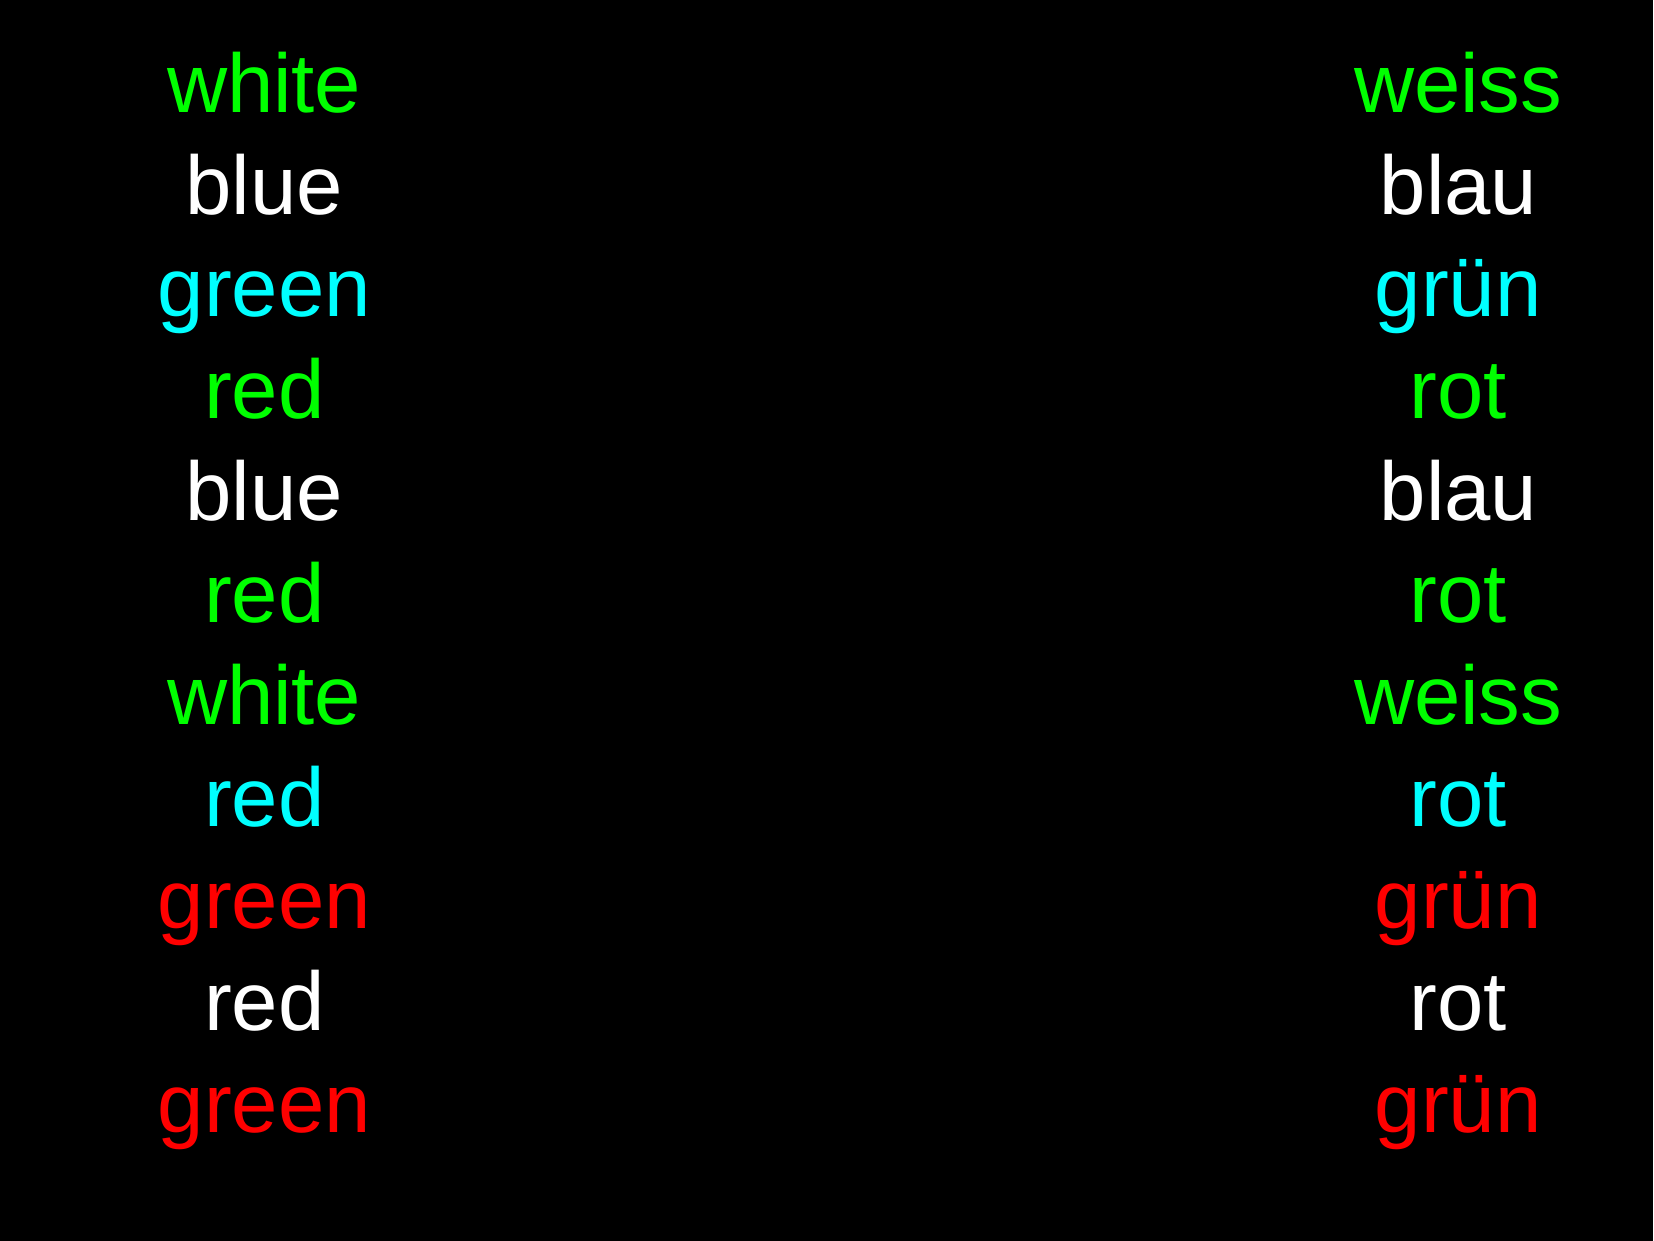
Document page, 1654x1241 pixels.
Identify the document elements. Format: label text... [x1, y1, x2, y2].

list white blue green red blue red white red green red green [82, 37, 376, 1241]
list weiss blau grün rot blau rot weiss rot grün rot grün [1275, 37, 1571, 1241]
